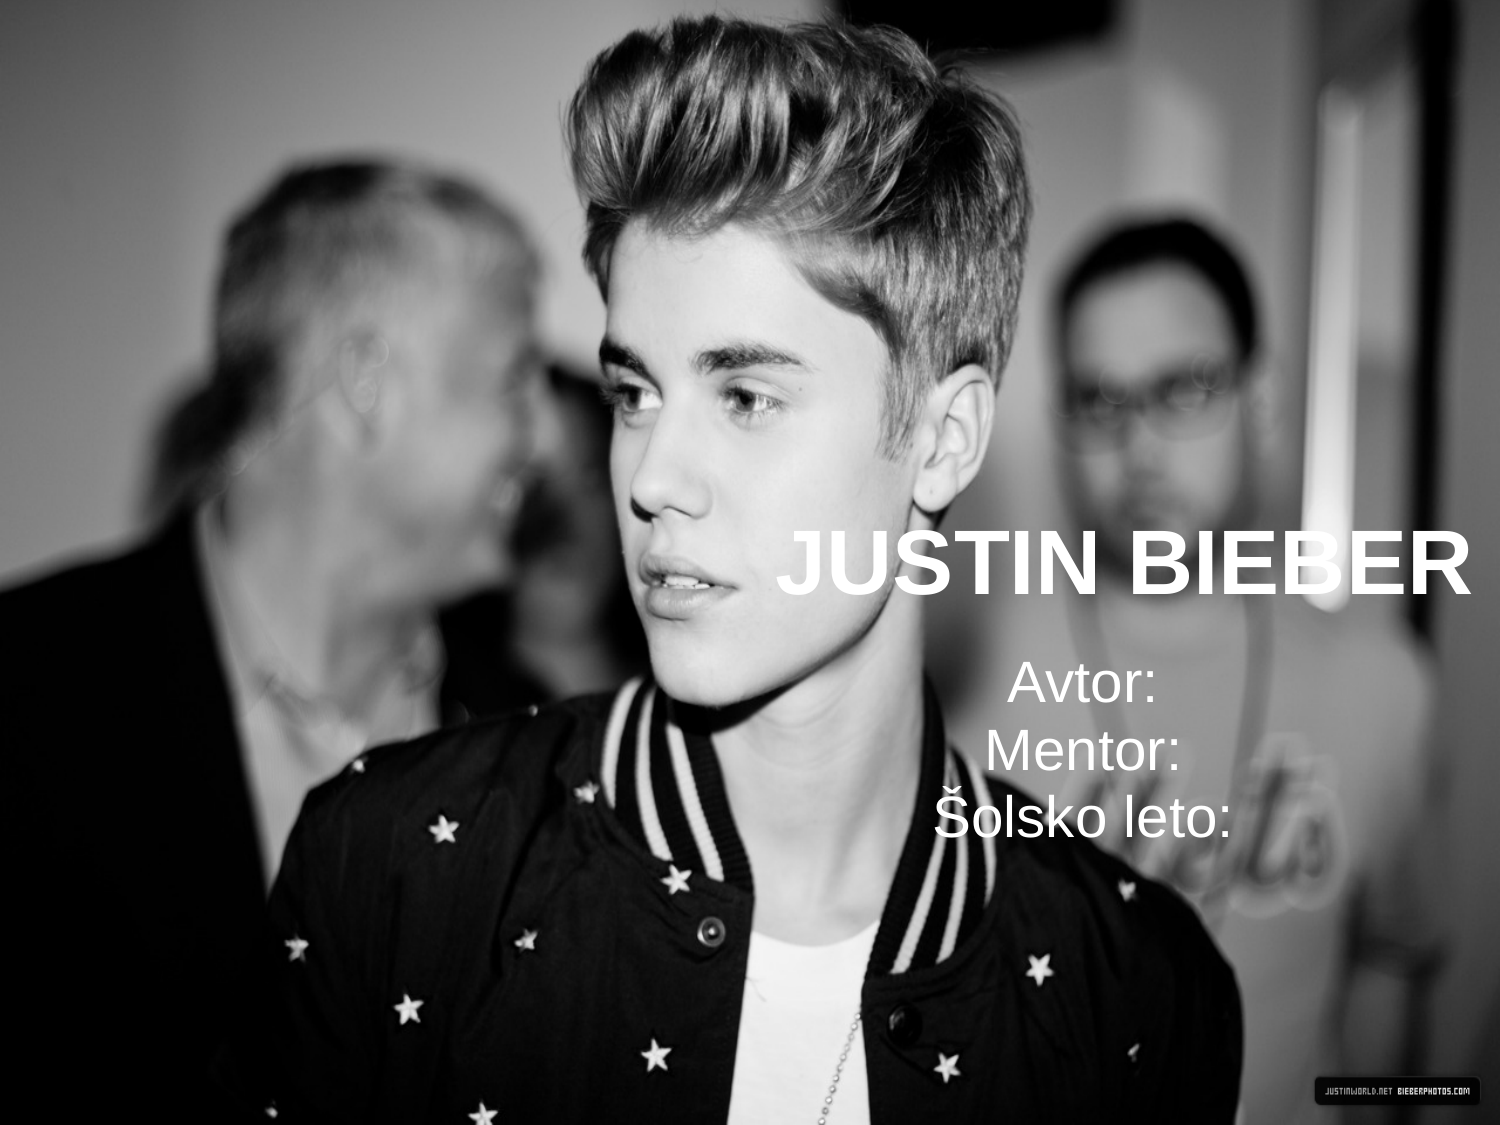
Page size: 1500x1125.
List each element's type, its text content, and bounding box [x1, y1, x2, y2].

picture [0, 0, 1500, 1125]
subtitle Avtor: Mentor: Šolsko leto: [575, 650, 1500, 938]
title JUSTIN BIEBER [487, 437, 1500, 679]
